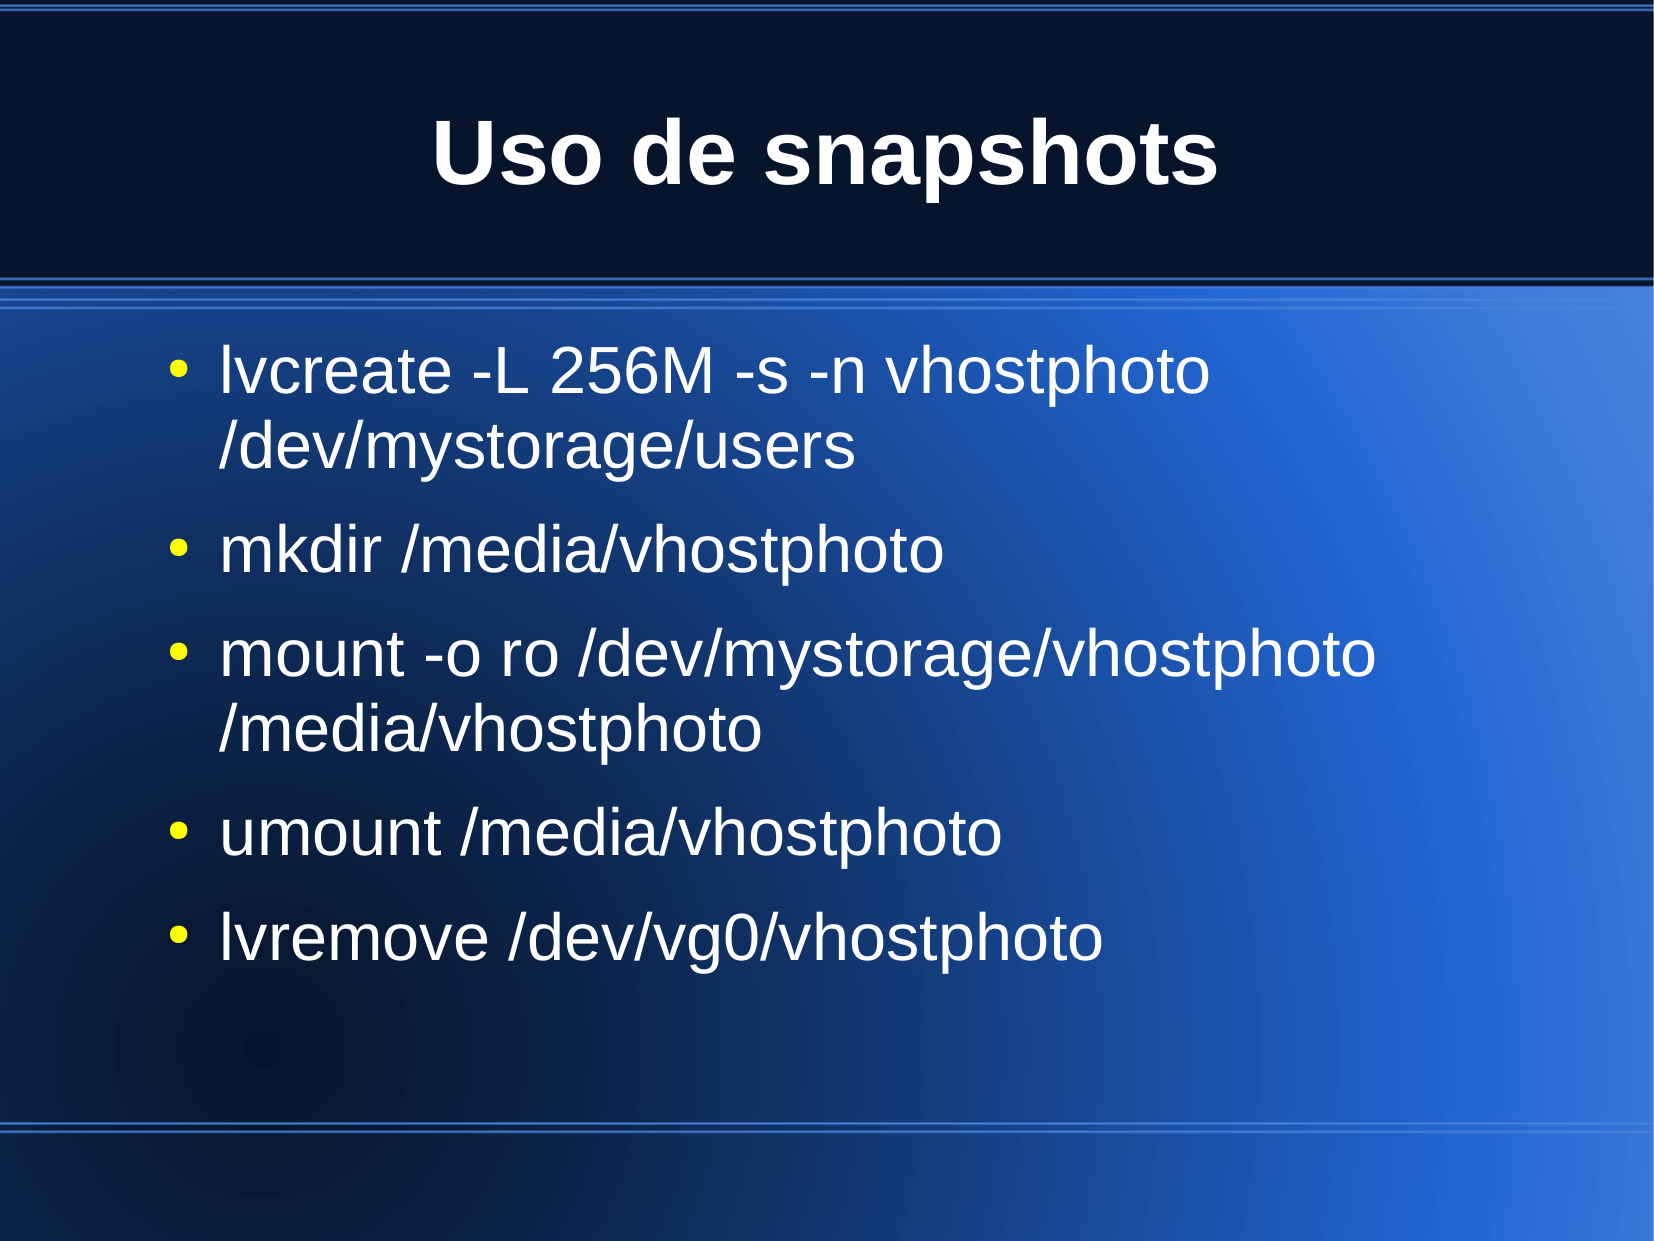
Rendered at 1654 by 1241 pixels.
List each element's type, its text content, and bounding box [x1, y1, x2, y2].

list lvcreate -L 256M -s -n vhostphoto /dev/mystorage/users mkdir /media/vhostphoto mount -o ro /dev/mystorage/vhostphoto /media/vhostphoto umount /media/vhostphoto lvremove /dev/vg0/vhostphoto [149, 332, 1654, 1175]
title Uso de snapshots [82, 49, 1571, 257]
picture [0, 0, 1654, 1241]
